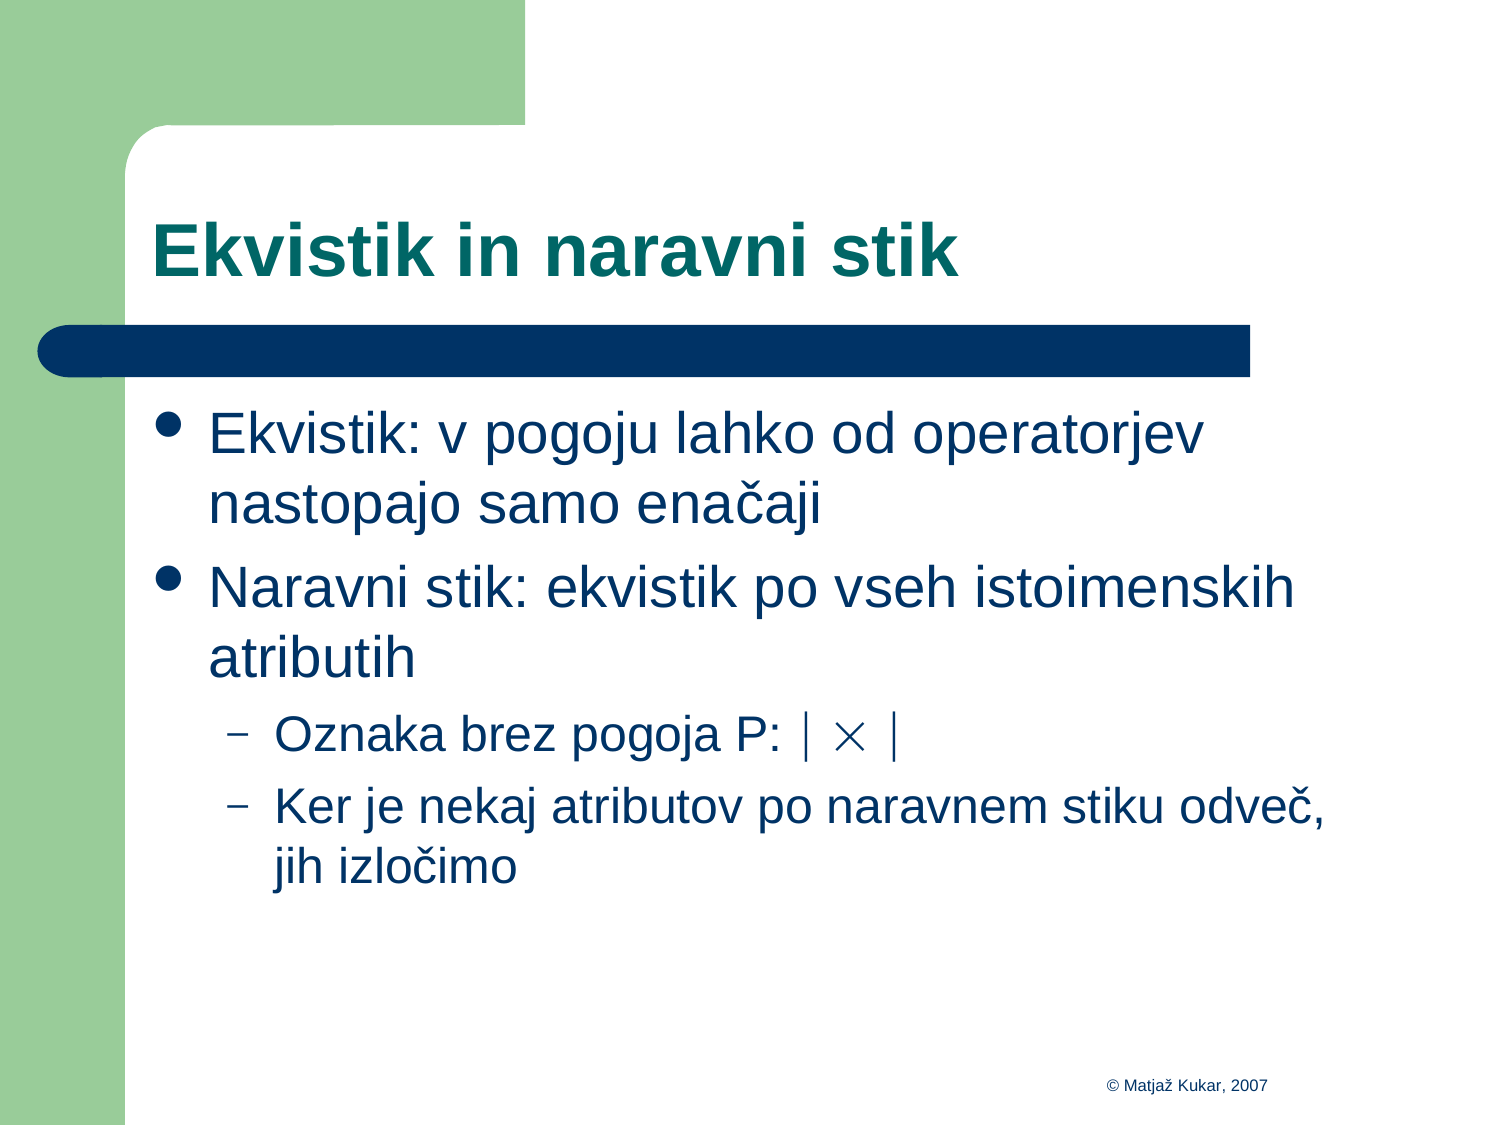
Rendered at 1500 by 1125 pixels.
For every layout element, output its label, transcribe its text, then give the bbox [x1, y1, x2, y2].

text_box © Matjaž Kukar, 2007 [949, 1025, 1426, 1103]
list Ekvistik: v pogoju lahko od operatorjev nastopajo samo enačaji Naravni stik: ekvistik po vseh istoimenskih atributih Oznaka brez pogoja P:    Ker je nekaj atributov po naravnem stiku odveč, jih izločimo [137, 387, 1400, 999]
title Ekvistik in naravni stik [136, 136, 1414, 301]
